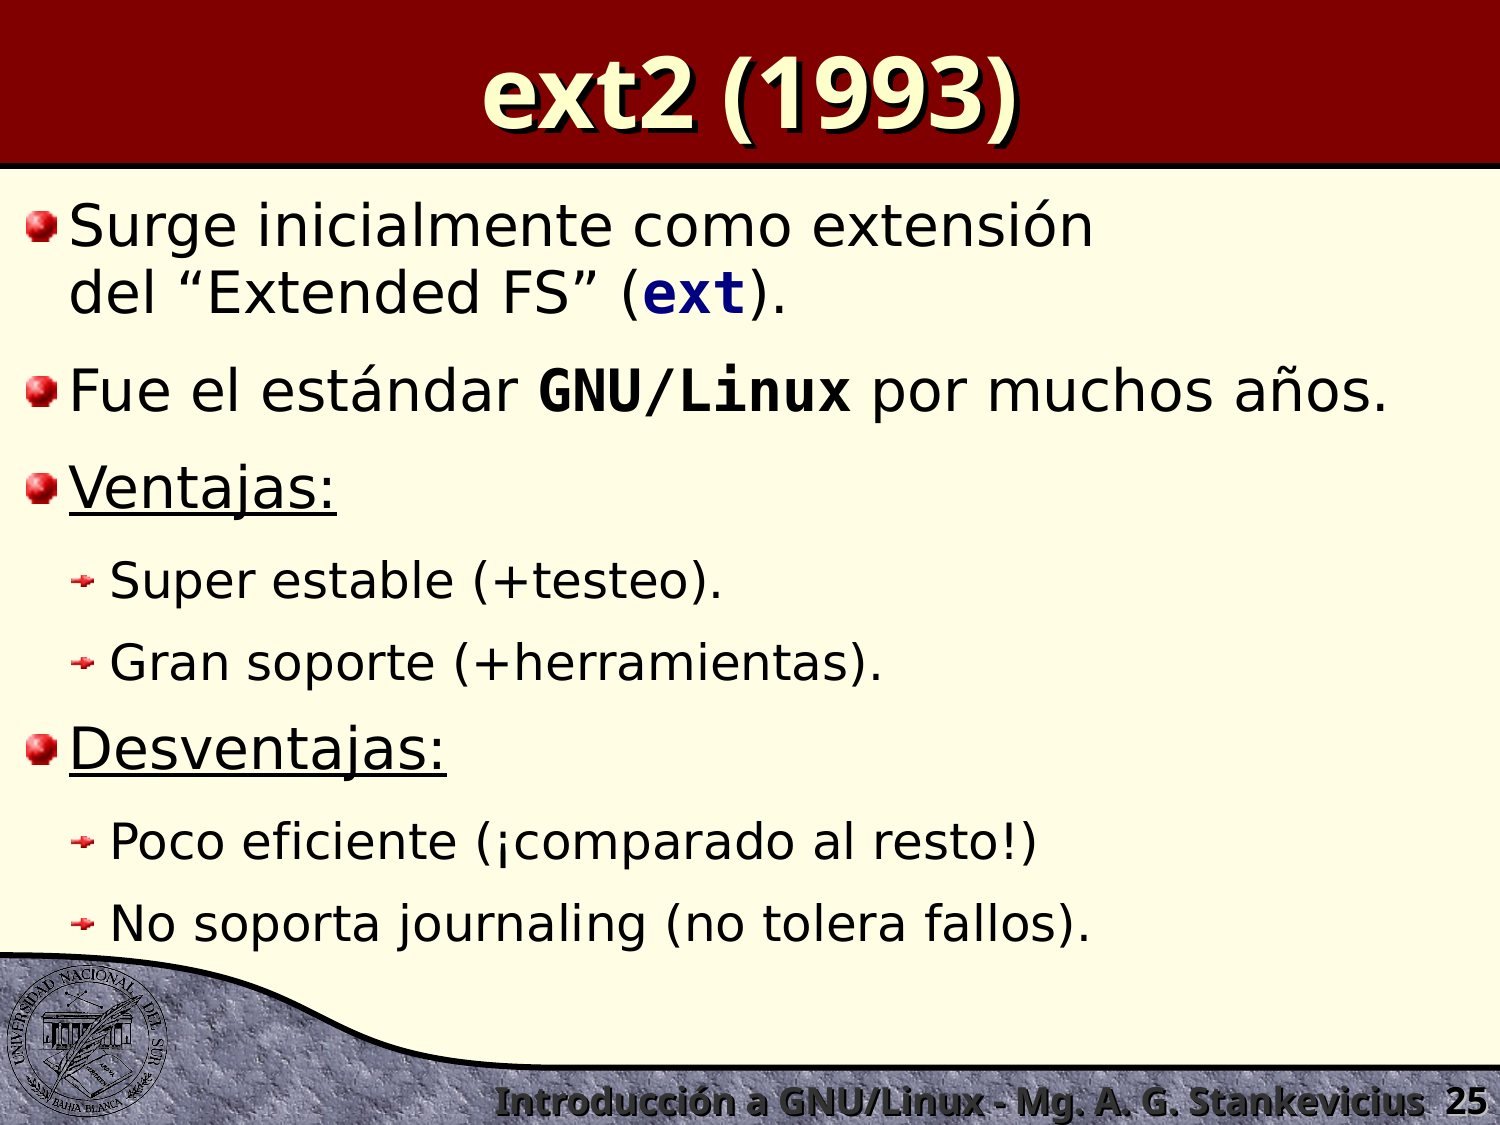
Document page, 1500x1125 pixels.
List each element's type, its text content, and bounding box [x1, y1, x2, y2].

title ext2 (1993) [15, 12, 1485, 153]
picture [1059, 1100, 1065, 1110]
picture [0, 956, 1500, 1125]
list Surge inicialmente como extensión del “Extended FS” (ext). Fue el estándar GNU/Linux por muchos años. Ventajas: Super estable (+testeo). Gran soporte (+herramientas). Desventajas: Poco eficiente (¡comparado al resto!) No soporta journaling (no tolera fallos). [11, 192, 1486, 956]
